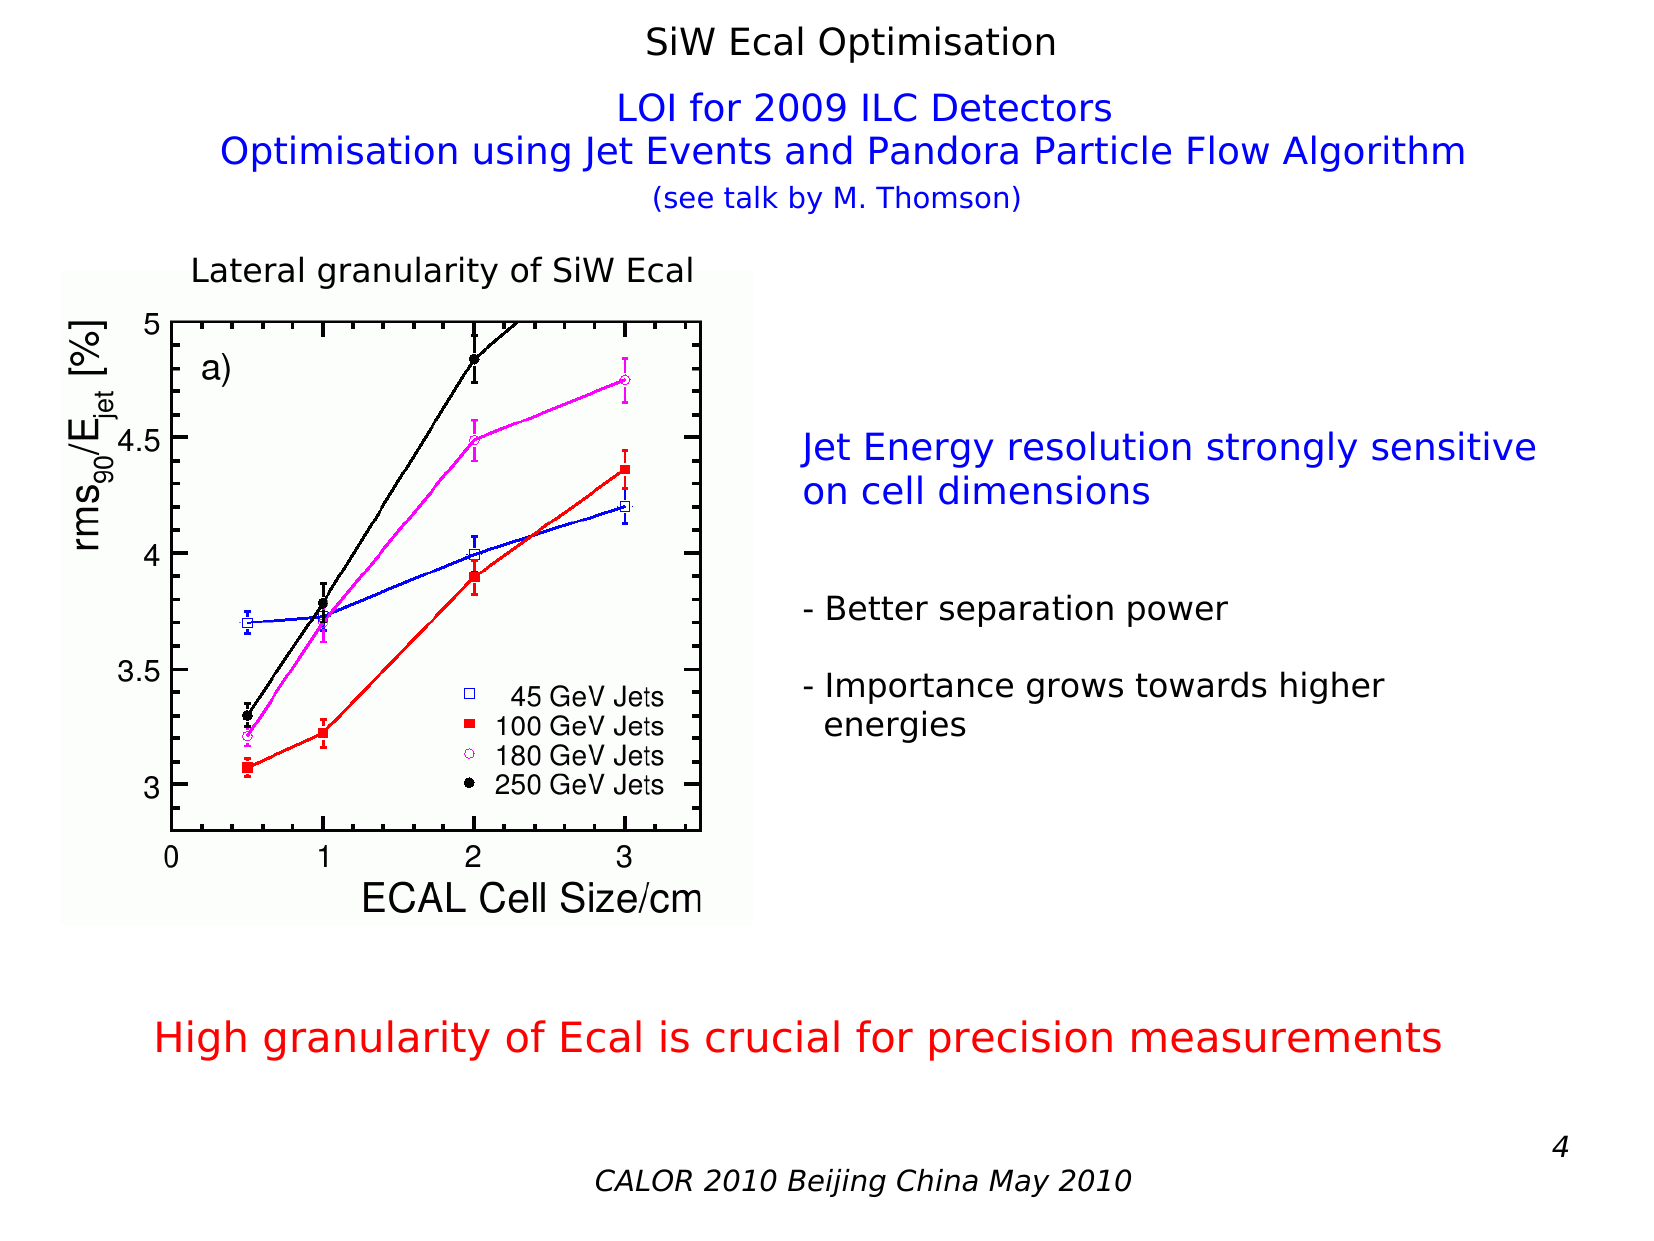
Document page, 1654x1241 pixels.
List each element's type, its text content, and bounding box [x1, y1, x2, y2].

text_box High granularity of Ecal is crucial for precision measurements [138, 1006, 1524, 1070]
text_box LOI for 2009 ILC Detectors Optimisation using Jet Events and Pandora Particle Flow Algorithm (see talk by M. Thomson) [205, 79, 1483, 225]
text_box Lateral granularity of SiW Ecal [175, 244, 711, 298]
picture [61, 270, 753, 925]
text_box SiW Ecal Optimisation [630, 13, 1085, 73]
text_box Jet Energy resolution strongly sensitive on cell dimensions - Better separation power - Importance grows towards higher energies [787, 375, 1601, 834]
